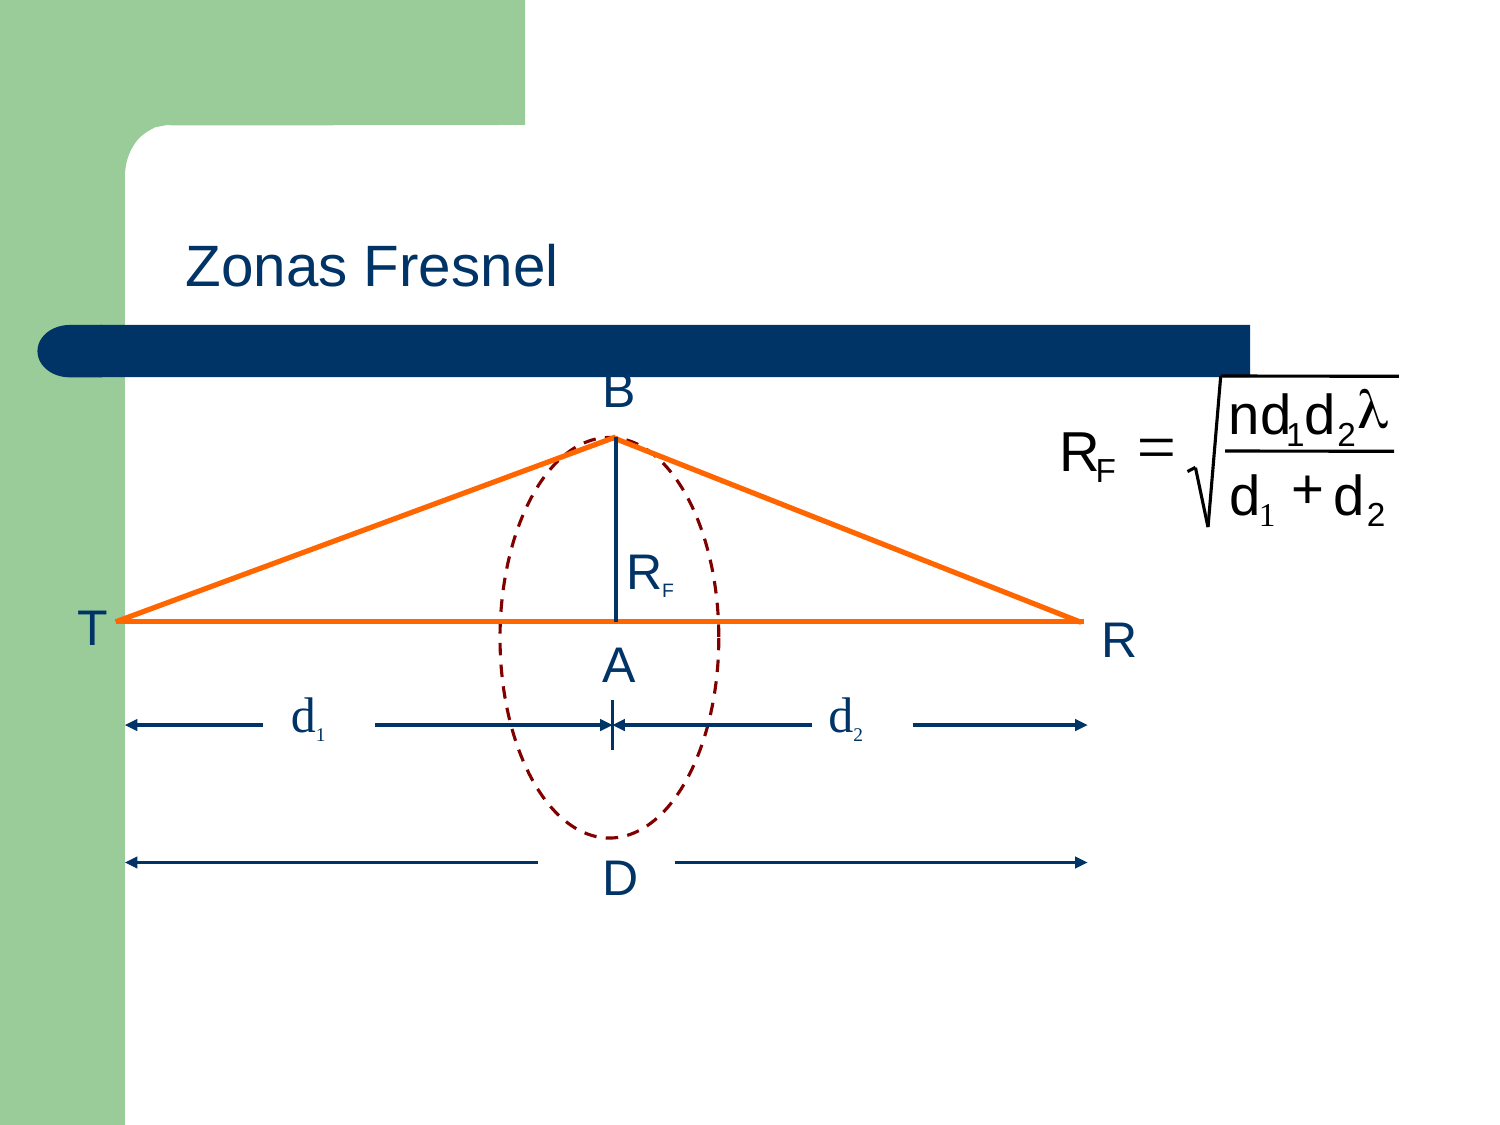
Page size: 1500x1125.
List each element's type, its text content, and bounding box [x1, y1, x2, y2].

text_box Zonas Fresnel [171, 220, 786, 306]
text_box 2 [1337, 412, 1356, 453]
text_box nd [1228, 378, 1292, 446]
text_box 1 [1261, 507, 1265, 525]
text_box 2 [1366, 493, 1386, 534]
text_box 1 [1286, 412, 1305, 453]
text_box R [1086, 599, 1153, 676]
text_box d [1333, 458, 1366, 527]
text_box d [1229, 458, 1261, 527]
text_box d [1304, 378, 1336, 446]
text_box + [1291, 452, 1325, 520]
text_box F [1095, 449, 1117, 490]
text_box D [587, 837, 654, 913]
text_box 1 [1258, 493, 1276, 534]
text_box  [1134, 408, 1180, 477]
text_box B [587, 349, 651, 426]
text_box RF [611, 531, 689, 610]
text_box d2 [813, 674, 879, 753]
text_box A [587, 624, 651, 701]
text_box R [1060, 415, 1101, 483]
text_box R [1069, 436, 1090, 451]
text_box  [1357, 371, 1389, 440]
text_box T [62, 587, 123, 663]
text_box d1 [276, 674, 341, 753]
